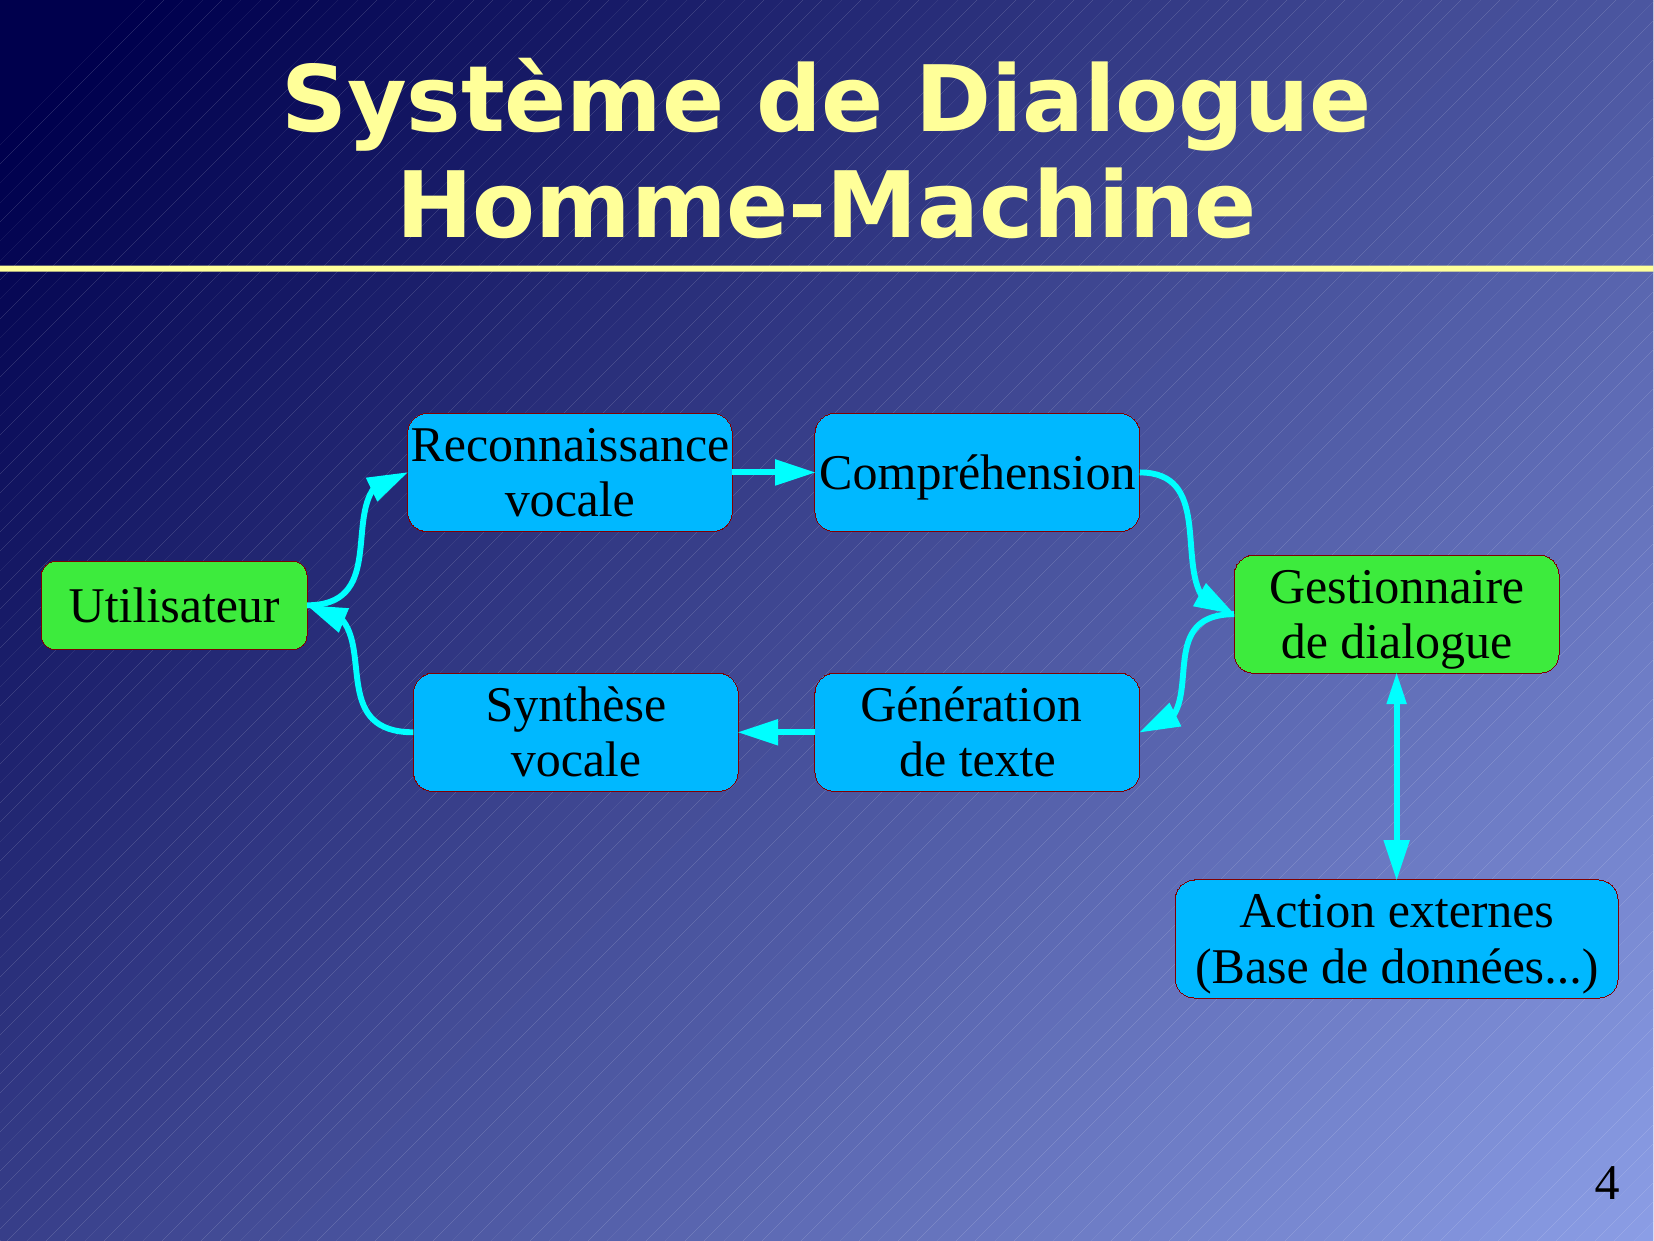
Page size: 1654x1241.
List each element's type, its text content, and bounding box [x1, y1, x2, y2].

text_box 4 [1594, 1154, 1620, 1211]
text_box Action externes (Base de données...) [1175, 879, 1619, 999]
text_box Génération de texte [814, 673, 1140, 792]
text_box Compréhension [814, 413, 1140, 532]
text_box Synthèse vocale [413, 673, 739, 792]
text_box Utilisateur [41, 561, 308, 650]
text_box Gestionnaire de dialogue [1234, 555, 1560, 674]
text_box Reconnaissance vocale [407, 413, 733, 532]
title Système de Dialogue Homme-Machine [82, 46, 1571, 260]
